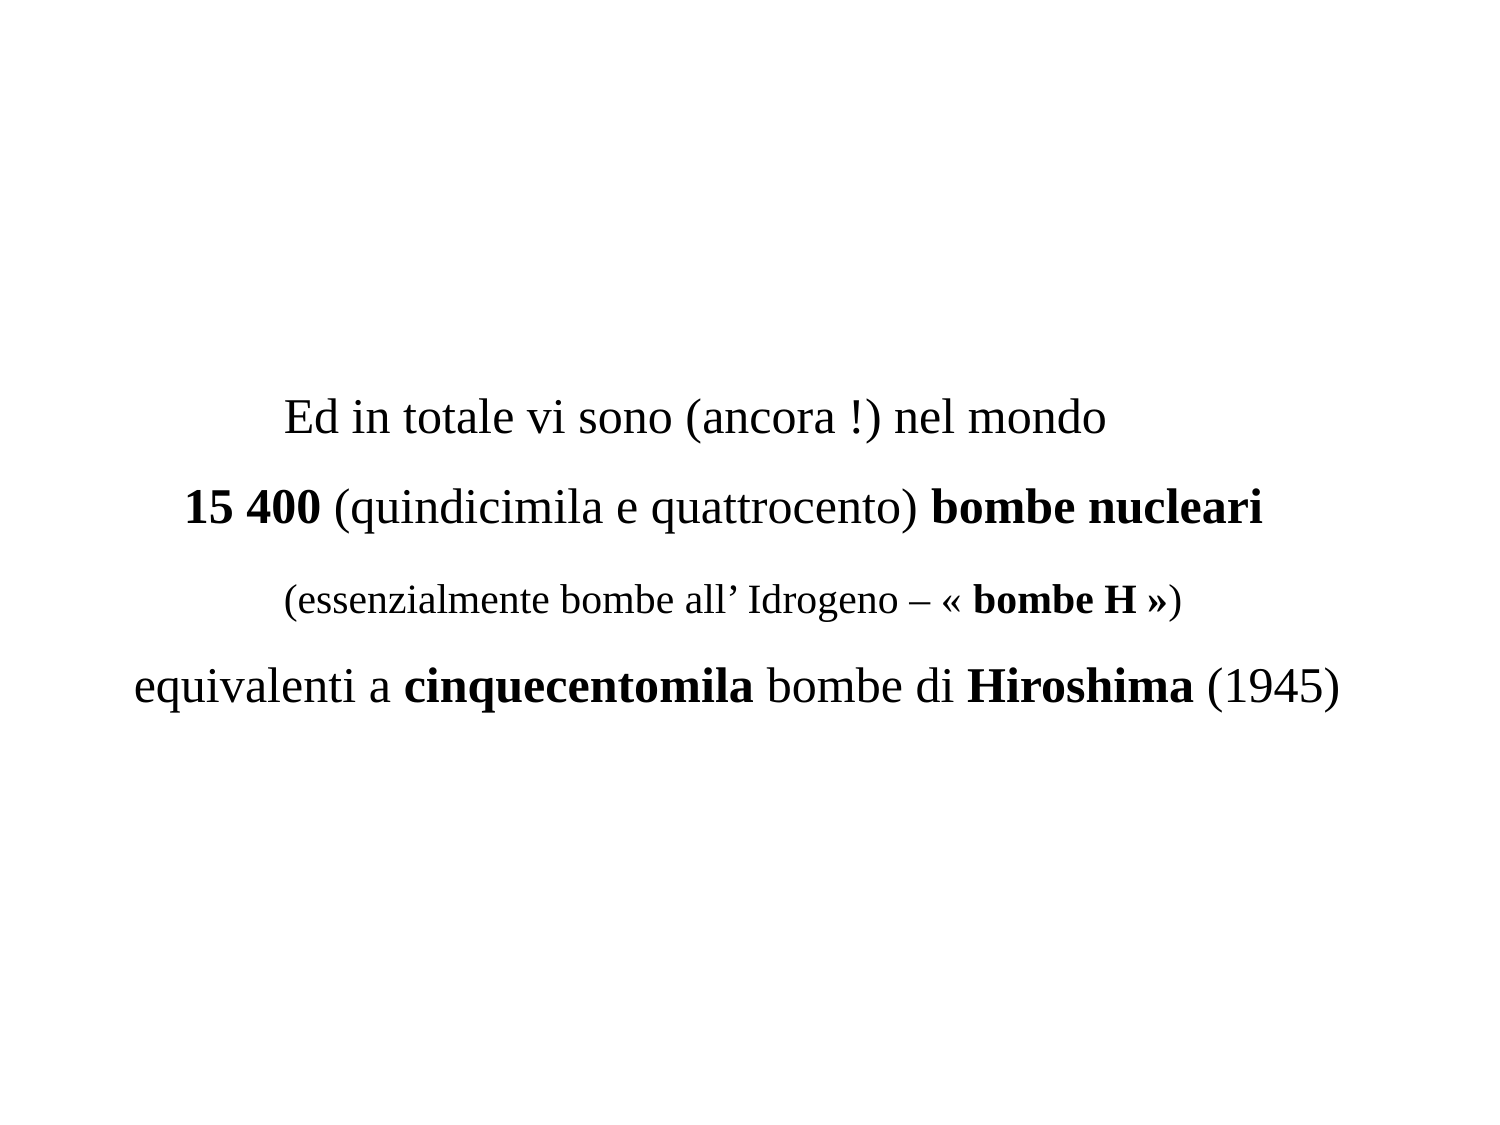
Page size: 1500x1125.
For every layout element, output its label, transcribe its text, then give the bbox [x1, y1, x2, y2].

list Ed in totale vi sono (ancora !) nel mondo 15 400 (quindicimila e quattrocento) bombe nucleari (essenzialmente bombe all’ Idrogeno – « bombe H ») equivalenti a cinquecentomila bombe di Hiroshima (1945) [44, 68, 1425, 1005]
